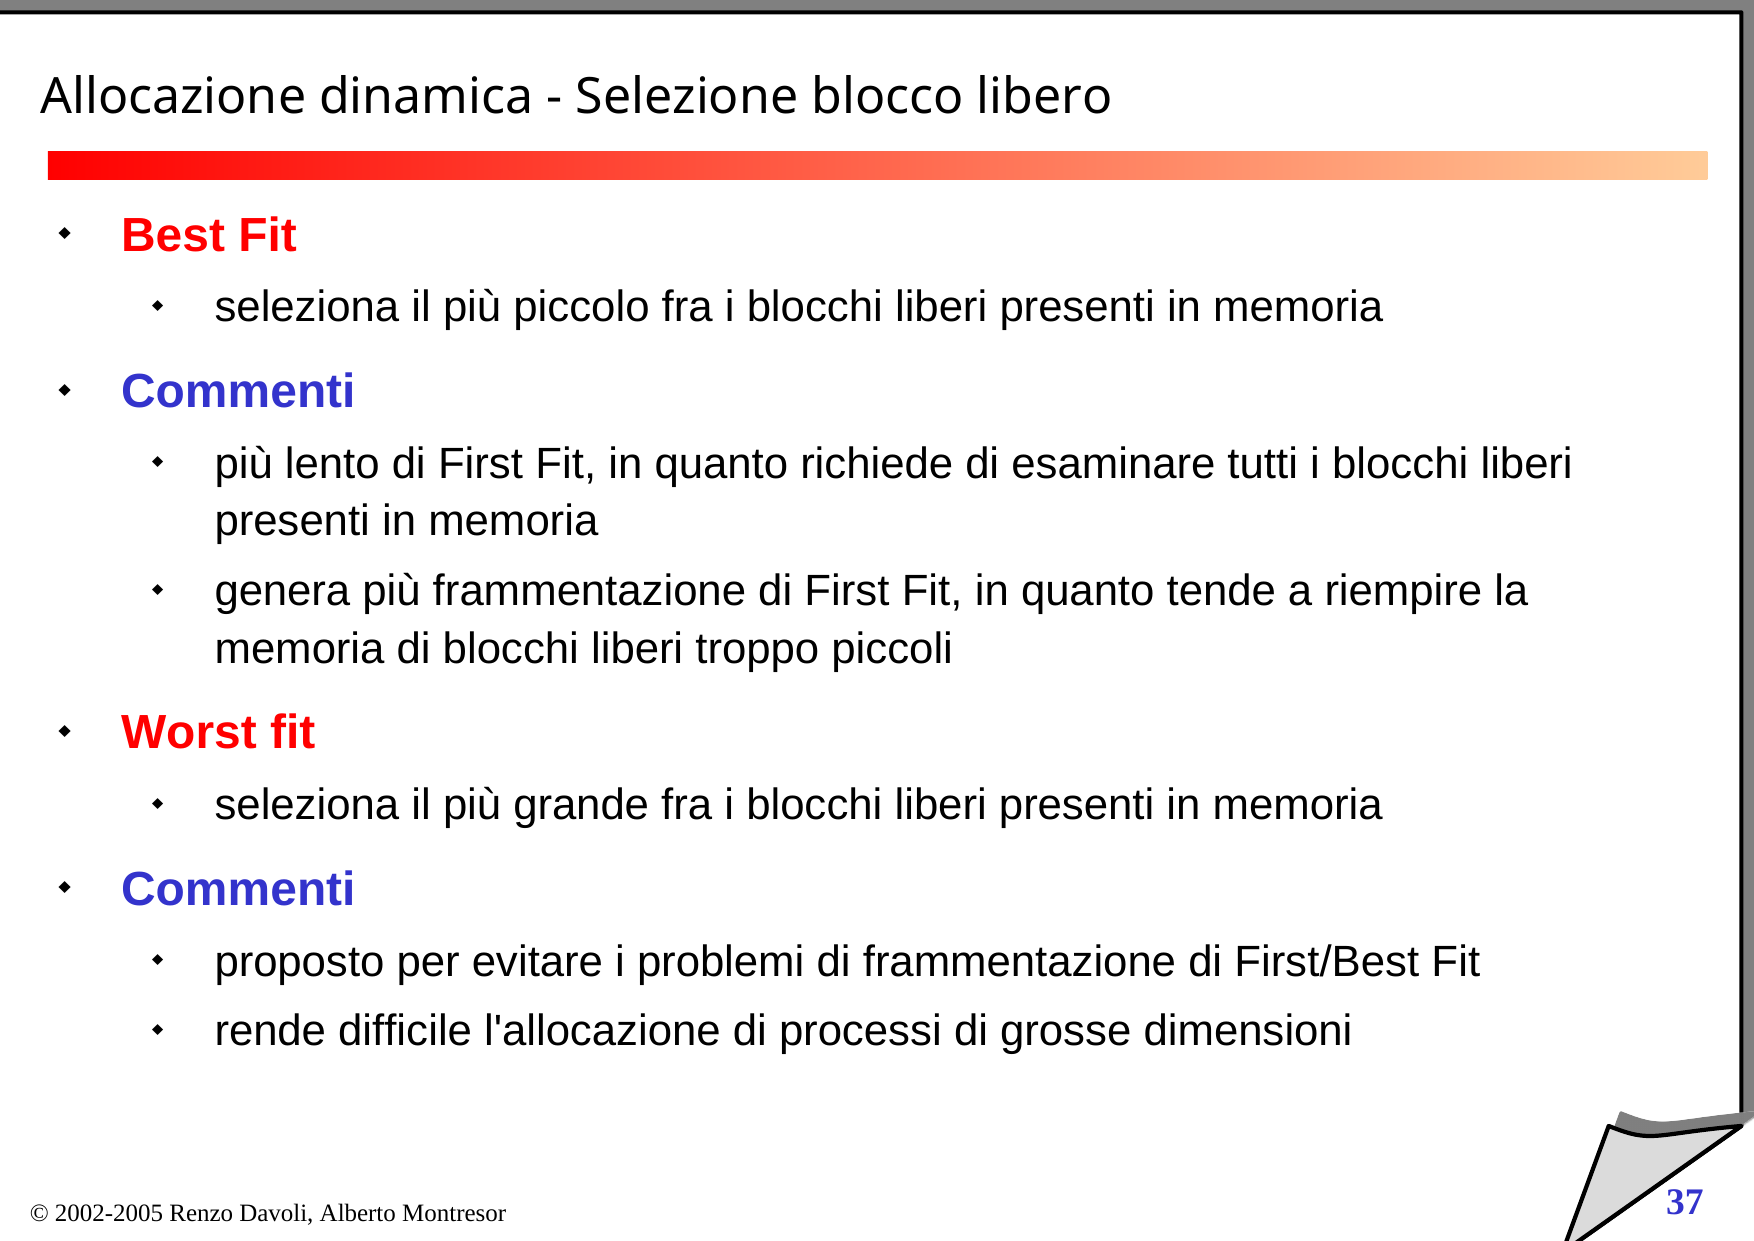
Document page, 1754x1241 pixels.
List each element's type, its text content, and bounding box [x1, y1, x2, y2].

list Best Fit seleziona il più piccolo fra i blocchi liberi presenti in memoria Commenti più lento di First Fit, in quanto richiede di esaminare tutti i blocchi liberi presenti in memoria genera più frammentazione di First Fit, in quanto tende a riempire la memoria di blocchi liberi troppo piccoli Worst fit seleziona il più grande fra i blocchi liberi presenti in memoria Commenti proposto per evitare i problemi di frammentazione di First/Best Fit rende difficile l'allocazione di processi di grosse dimensioni [58, 206, 1696, 1141]
text_box MMU [750, 152, 754, 179]
title Allocazione dinamica - Selezione blocco libero [40, 49, 1714, 144]
